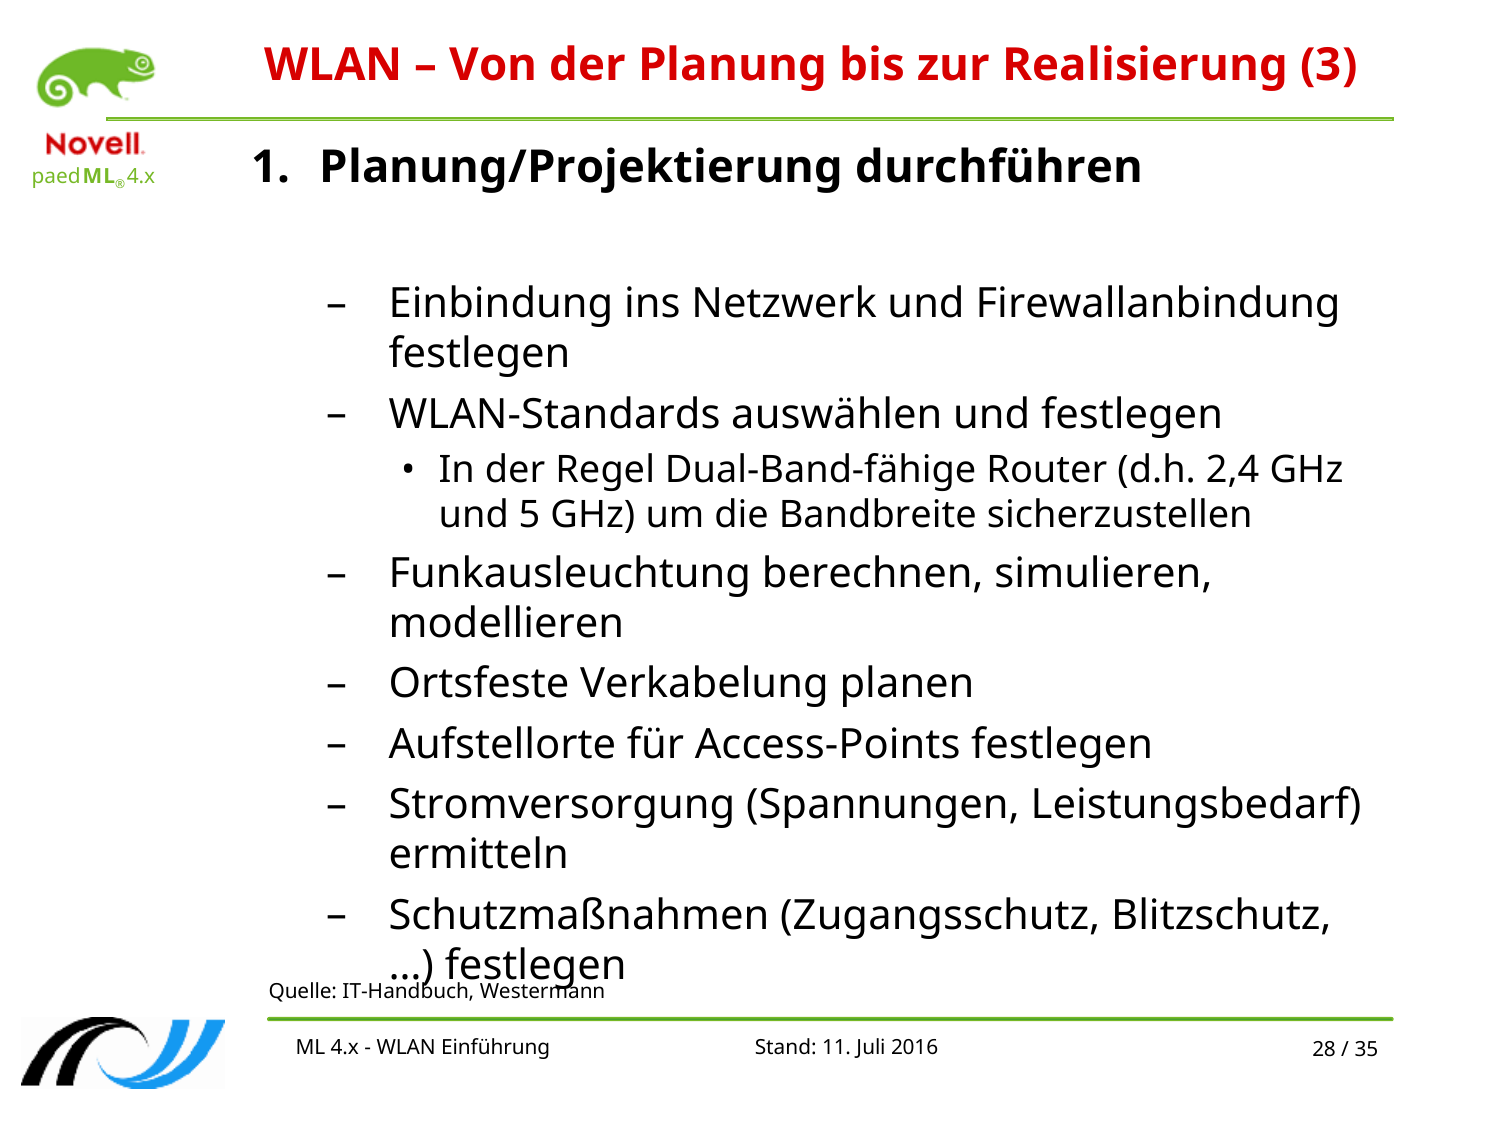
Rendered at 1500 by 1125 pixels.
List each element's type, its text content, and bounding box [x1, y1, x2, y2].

picture [24, 32, 167, 175]
text_box Quelle: IT-Handbuch, Westermann [253, 970, 674, 1011]
list Planung/Projektierung durchführen Einbindung ins Netzwerk und Firewallanbindung festlegen WLAN-Standards auswählen und festlegen In der Regel Dual-Band-fähige Router (d.h. 2,4 GHz und 5 GHz) um die Bandbreite sicherzustellen Funkausleuchtung berechnen, simulieren, modellieren Ortsfeste Verkabelung planen Aufstellorte für Access-Points festlegen Stromversorgung (Spannungen, Leistungsbedarf) ermitteln Schutzmaßnahmen (Zugangsschutz, Blitzschutz, …) festlegen [236, 129, 1394, 989]
picture [21, 1017, 225, 1089]
title WLAN – Von der Planung bis zur Realisierung (3) [232, 12, 1465, 113]
